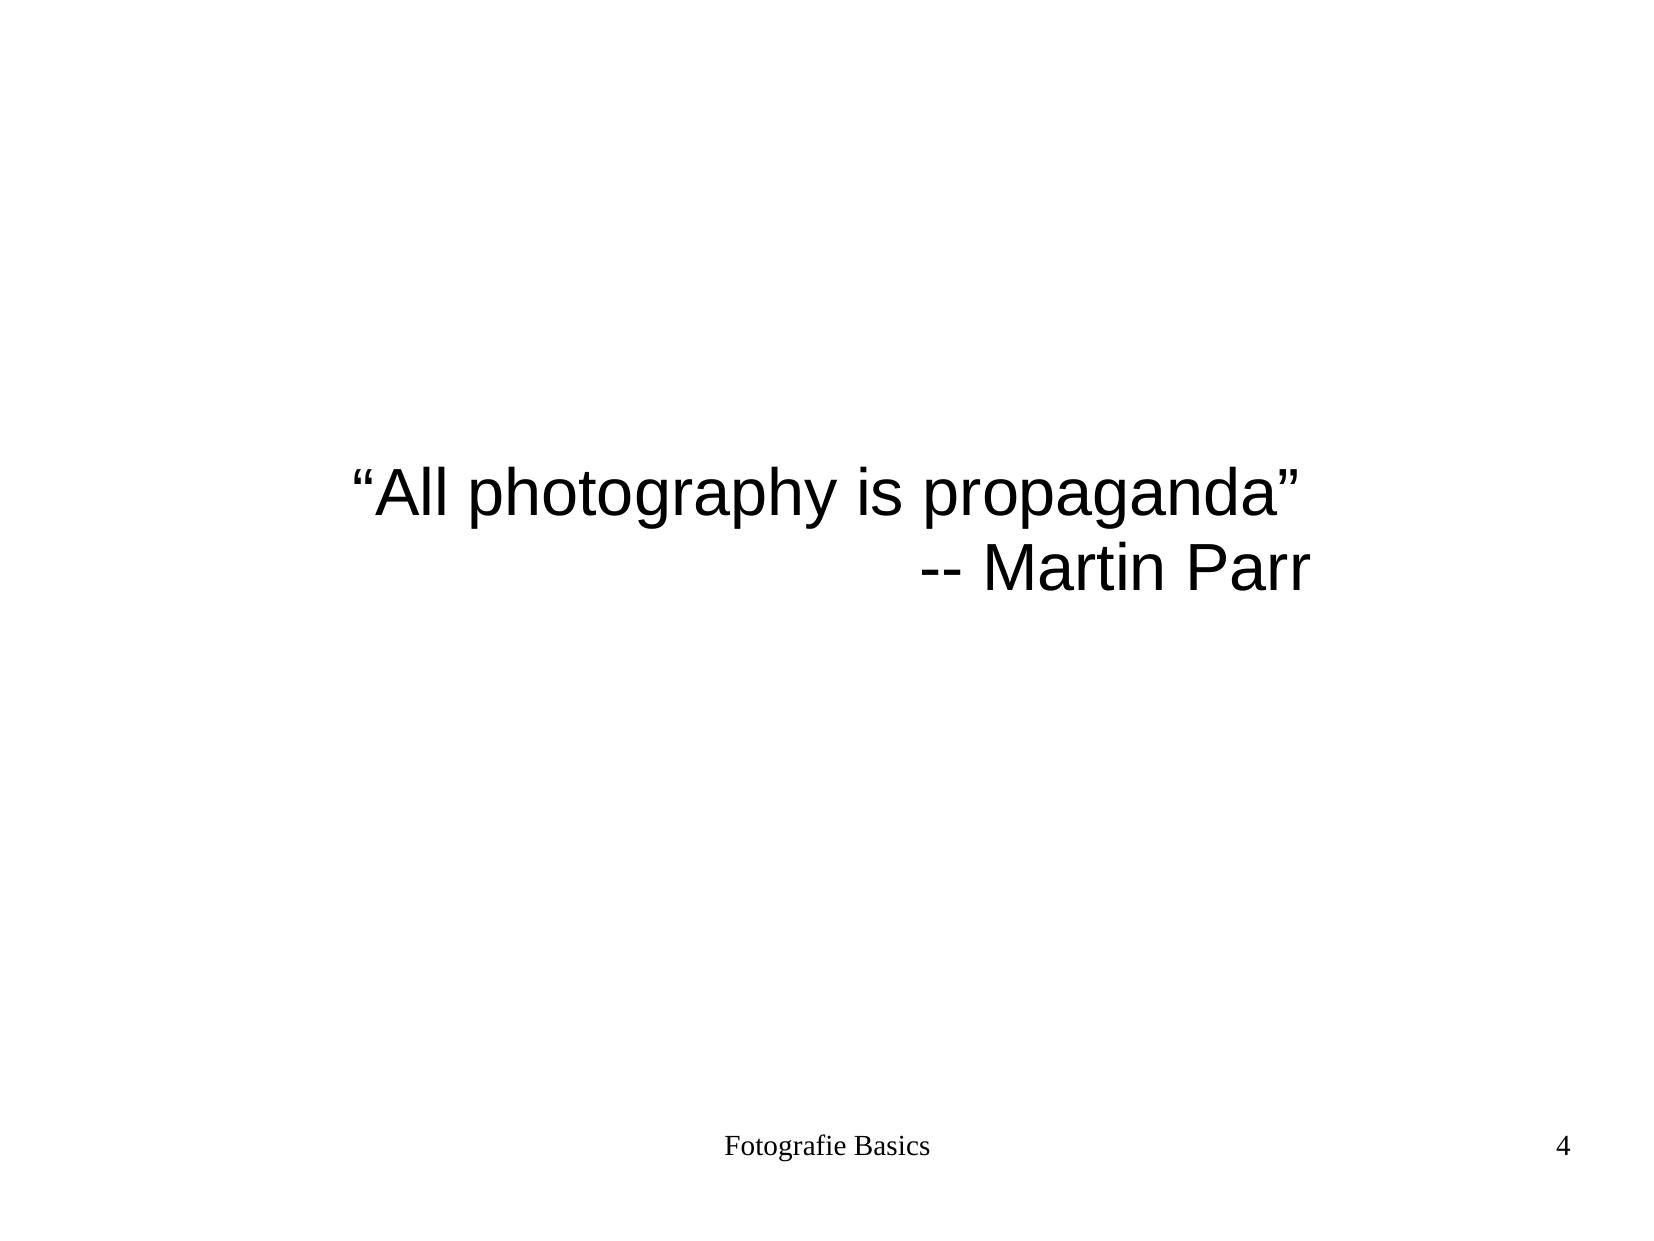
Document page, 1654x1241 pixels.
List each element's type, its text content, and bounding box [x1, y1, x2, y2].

subtitle “All photography is propaganda” -- Martin Parr [82, 49, 1571, 1010]
